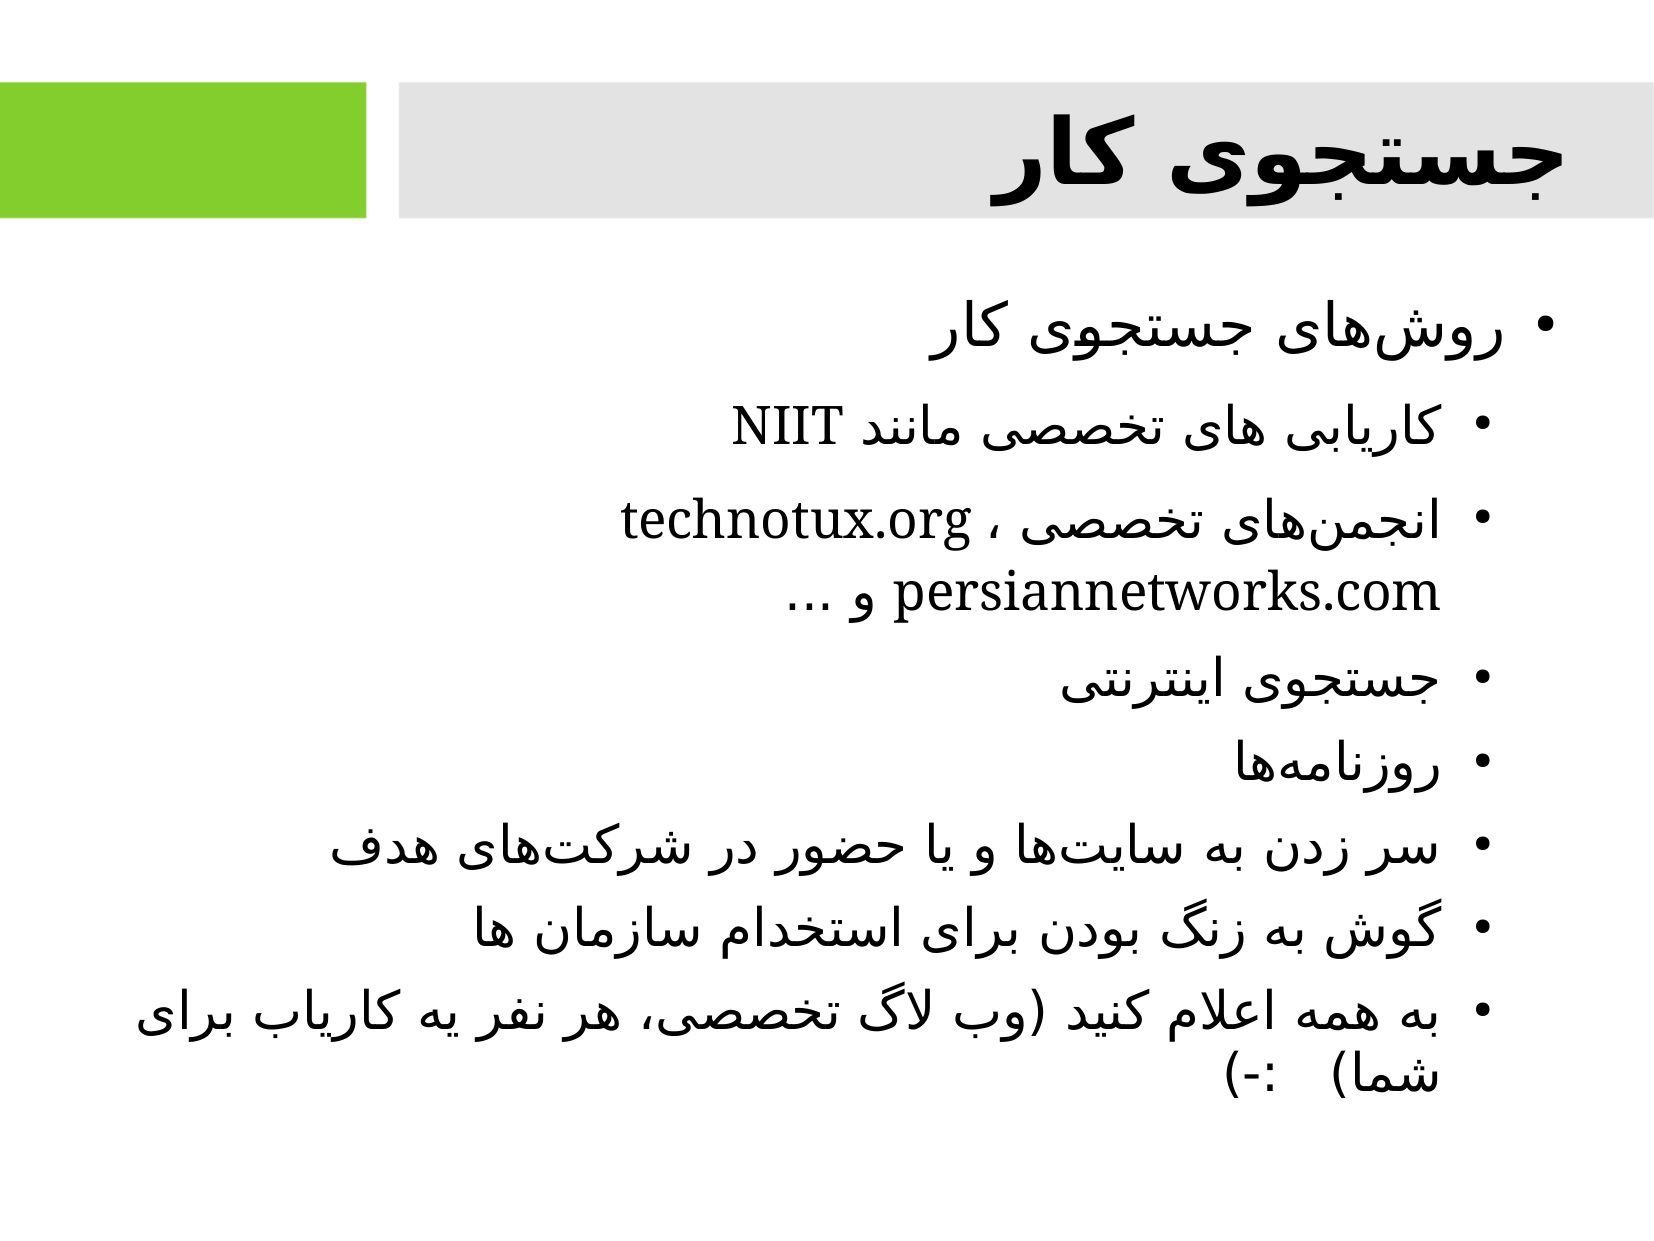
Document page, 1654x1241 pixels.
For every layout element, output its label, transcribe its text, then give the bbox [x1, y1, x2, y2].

picture [0, 0, 1654, 1241]
list روش‌های جستجوی کار کاریابی های تخصصی مانند NIIT انجمن‌های تخصصی technotux.org ، persiannetworks.com و ... جستجوی اینترنتی روزنامه‌ها سر زدن به سایت‌ها و یا حضور در شرکت‌های هدف گوش به زنگ بودن برای استخدام سازمان ها به همه اعلام کنید (وب لاگ تخصصی، هر نفر یه کاریاب برای شما) :-) [82, 290, 1571, 1109]
title جستجوی کار [82, 56, 1571, 250]
